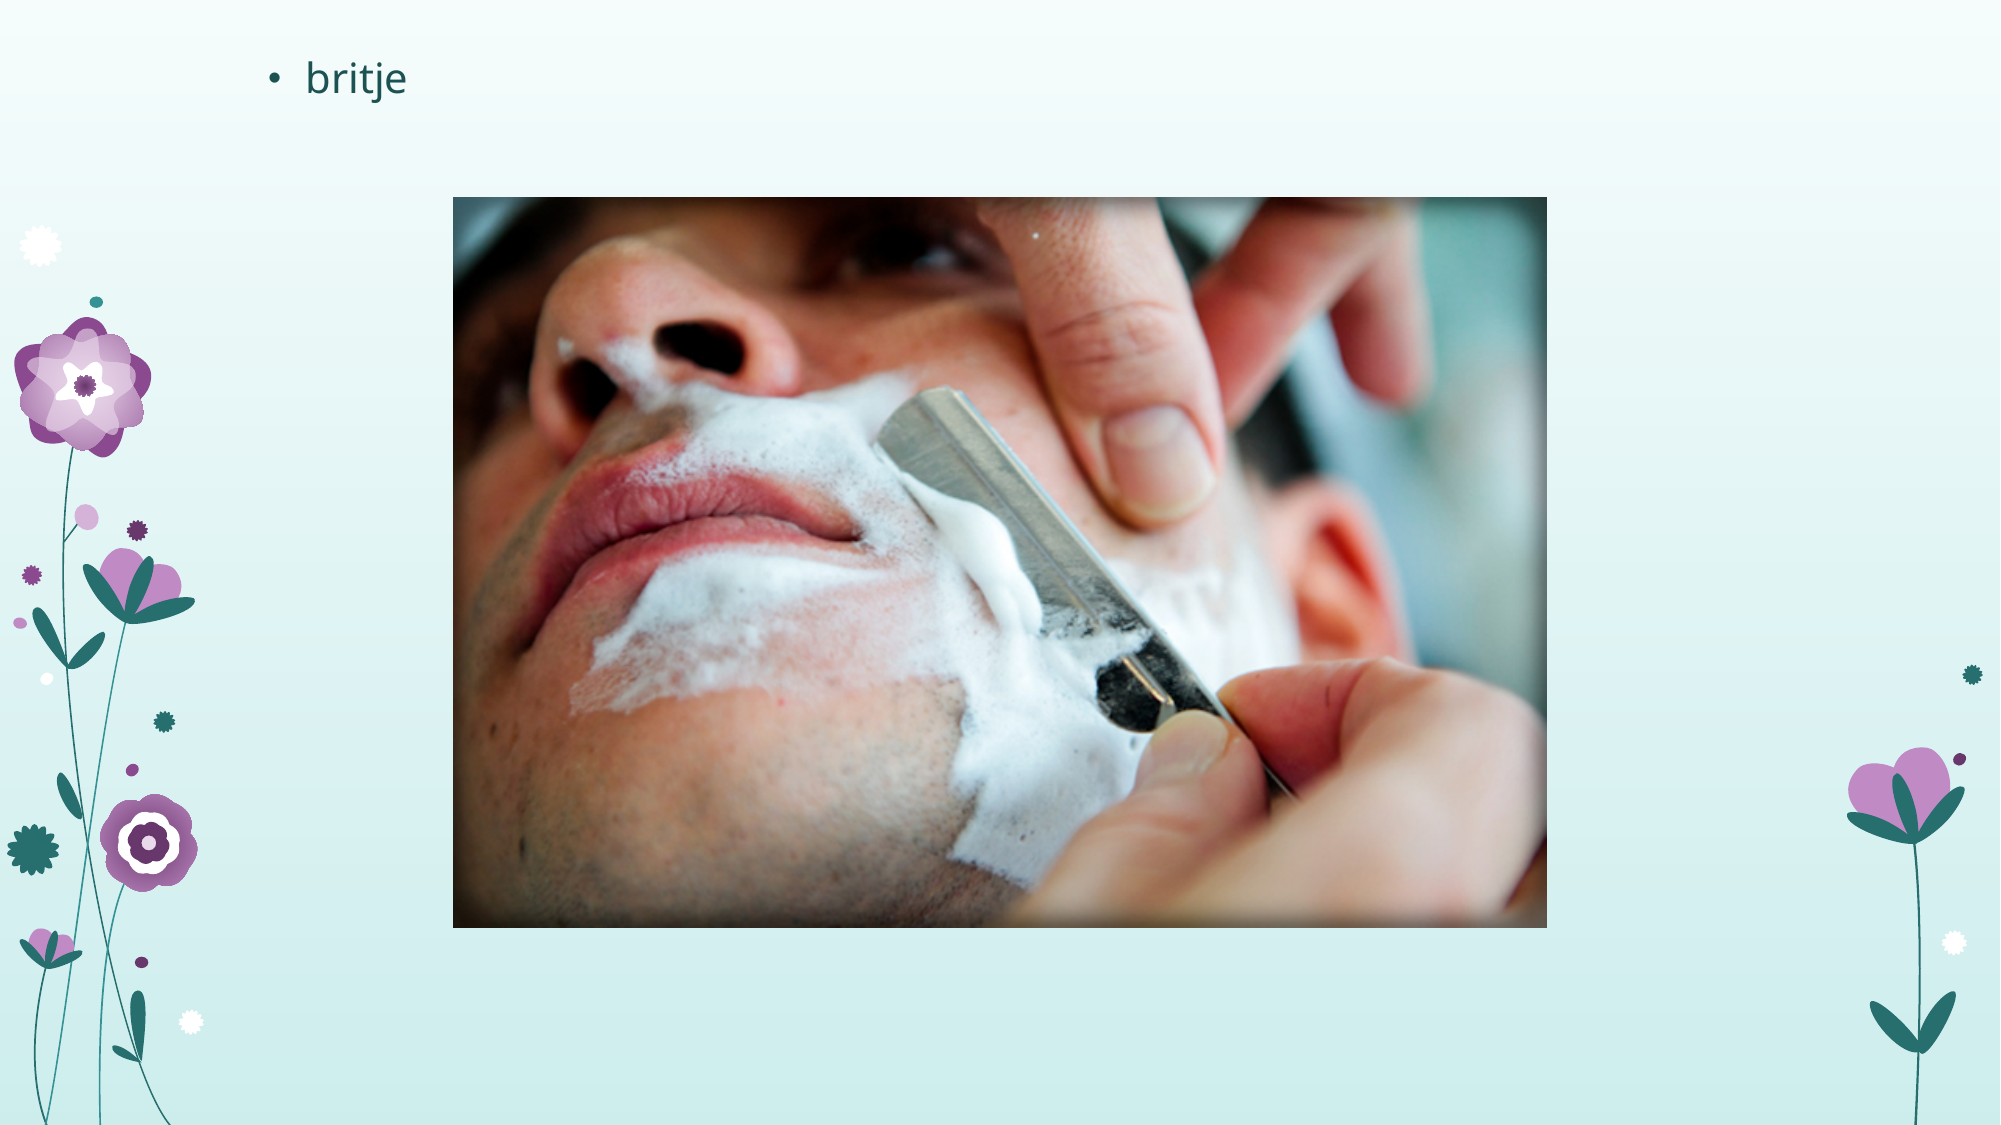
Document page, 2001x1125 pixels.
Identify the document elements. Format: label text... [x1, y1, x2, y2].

list britje [245, 49, 1746, 725]
picture [453, 197, 1547, 928]
